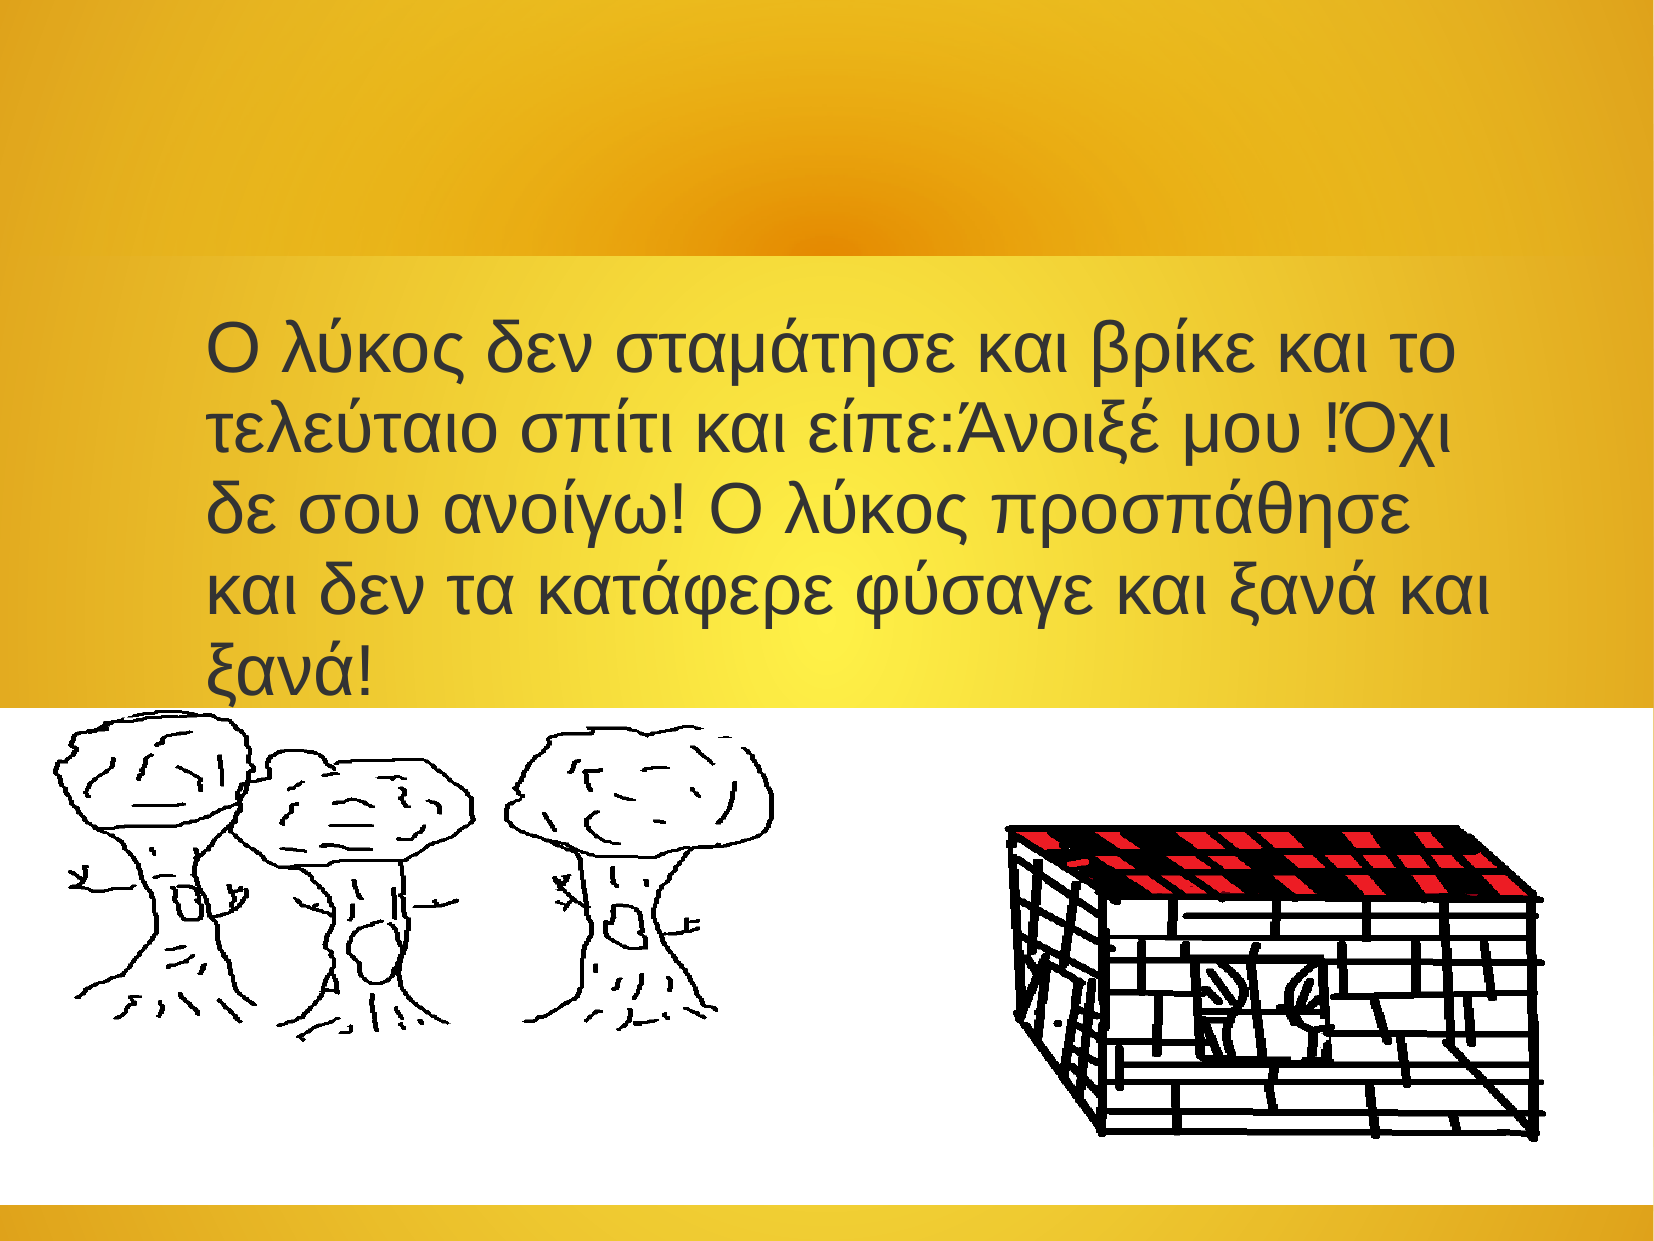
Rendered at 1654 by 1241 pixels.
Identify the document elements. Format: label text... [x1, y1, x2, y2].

picture [0, 708, 1654, 1205]
list Ο λύκος δεν σταμάτησε και βρίκε και το τελεύταιο σπίτι και είπε:Άνοιξέ μου !Όχι δε σου ανοίγω! Ο λύκος προσπάθησε και δεν τα κατάφερε φύσαγε και ξανά και ξανά! [134, 306, 1519, 708]
